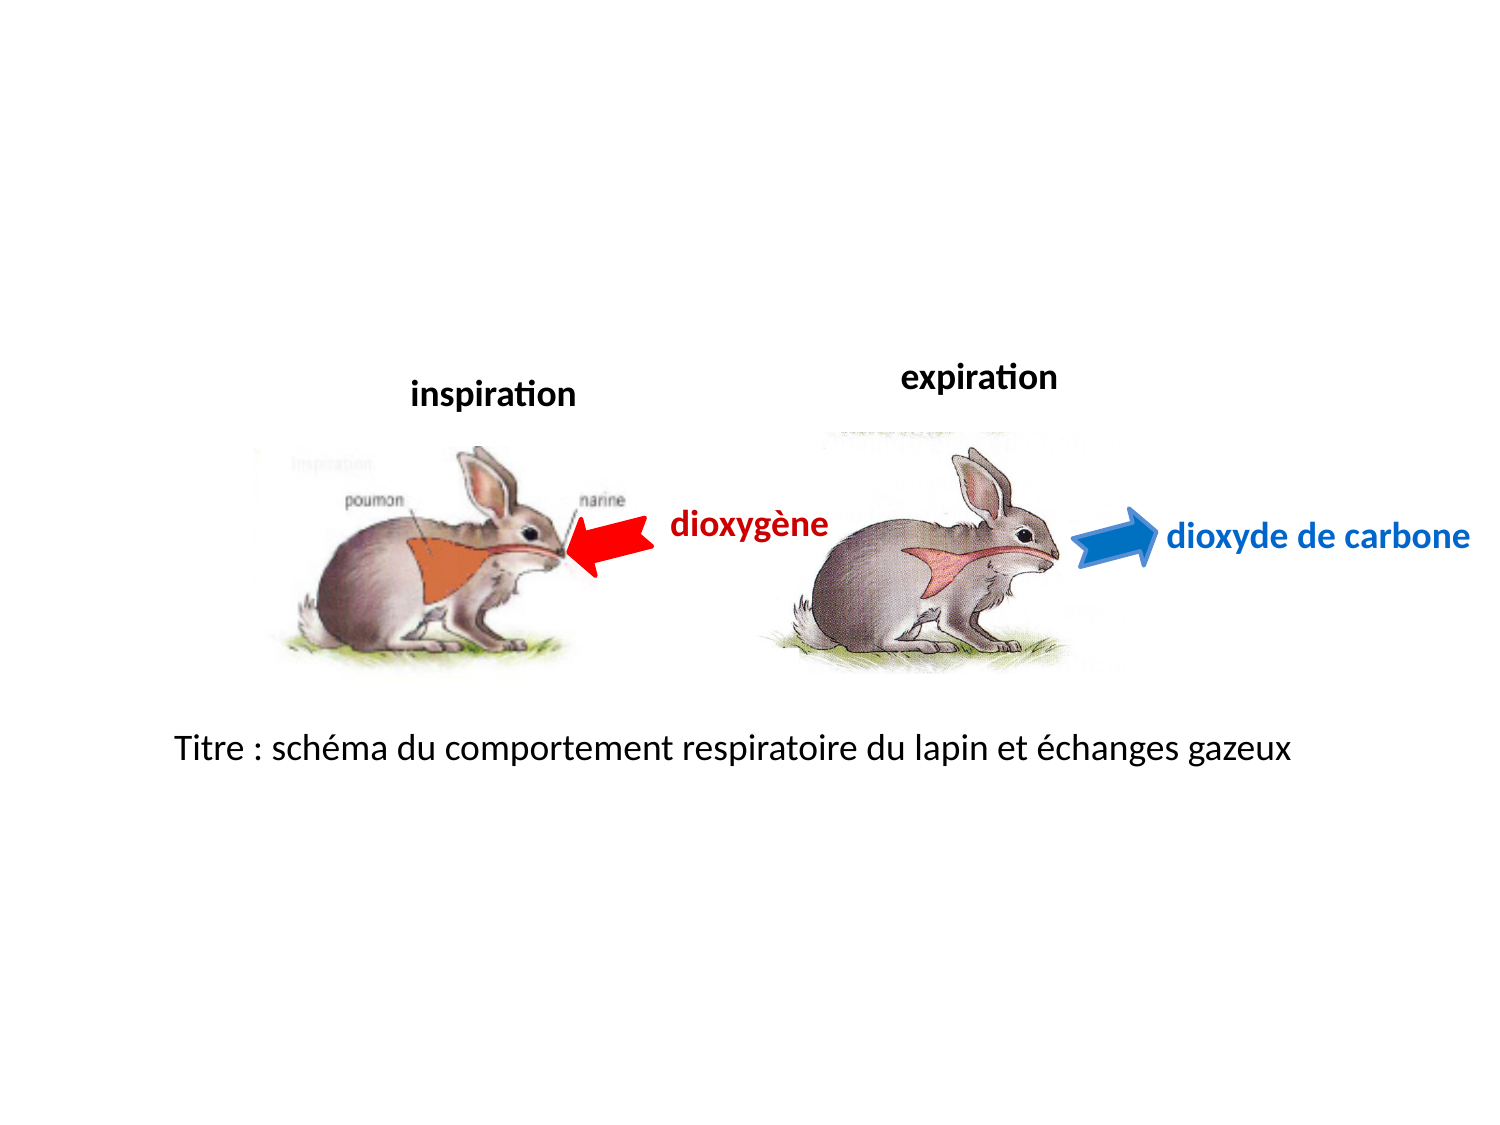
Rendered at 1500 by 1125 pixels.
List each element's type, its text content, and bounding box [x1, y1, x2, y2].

text_box dioxyde de carbone [1151, 503, 1500, 564]
text_box inspiration [395, 361, 626, 422]
text_box expiration [885, 354, 1083, 415]
picture [750, 432, 1125, 674]
text_box [1072, 508, 1151, 567]
text_box dioxygène [655, 491, 845, 552]
text_box [568, 517, 653, 576]
text_box Titre : schéma du comportement respiratoire du lapin et échanges gazeux [159, 715, 1424, 776]
picture [253, 446, 649, 679]
